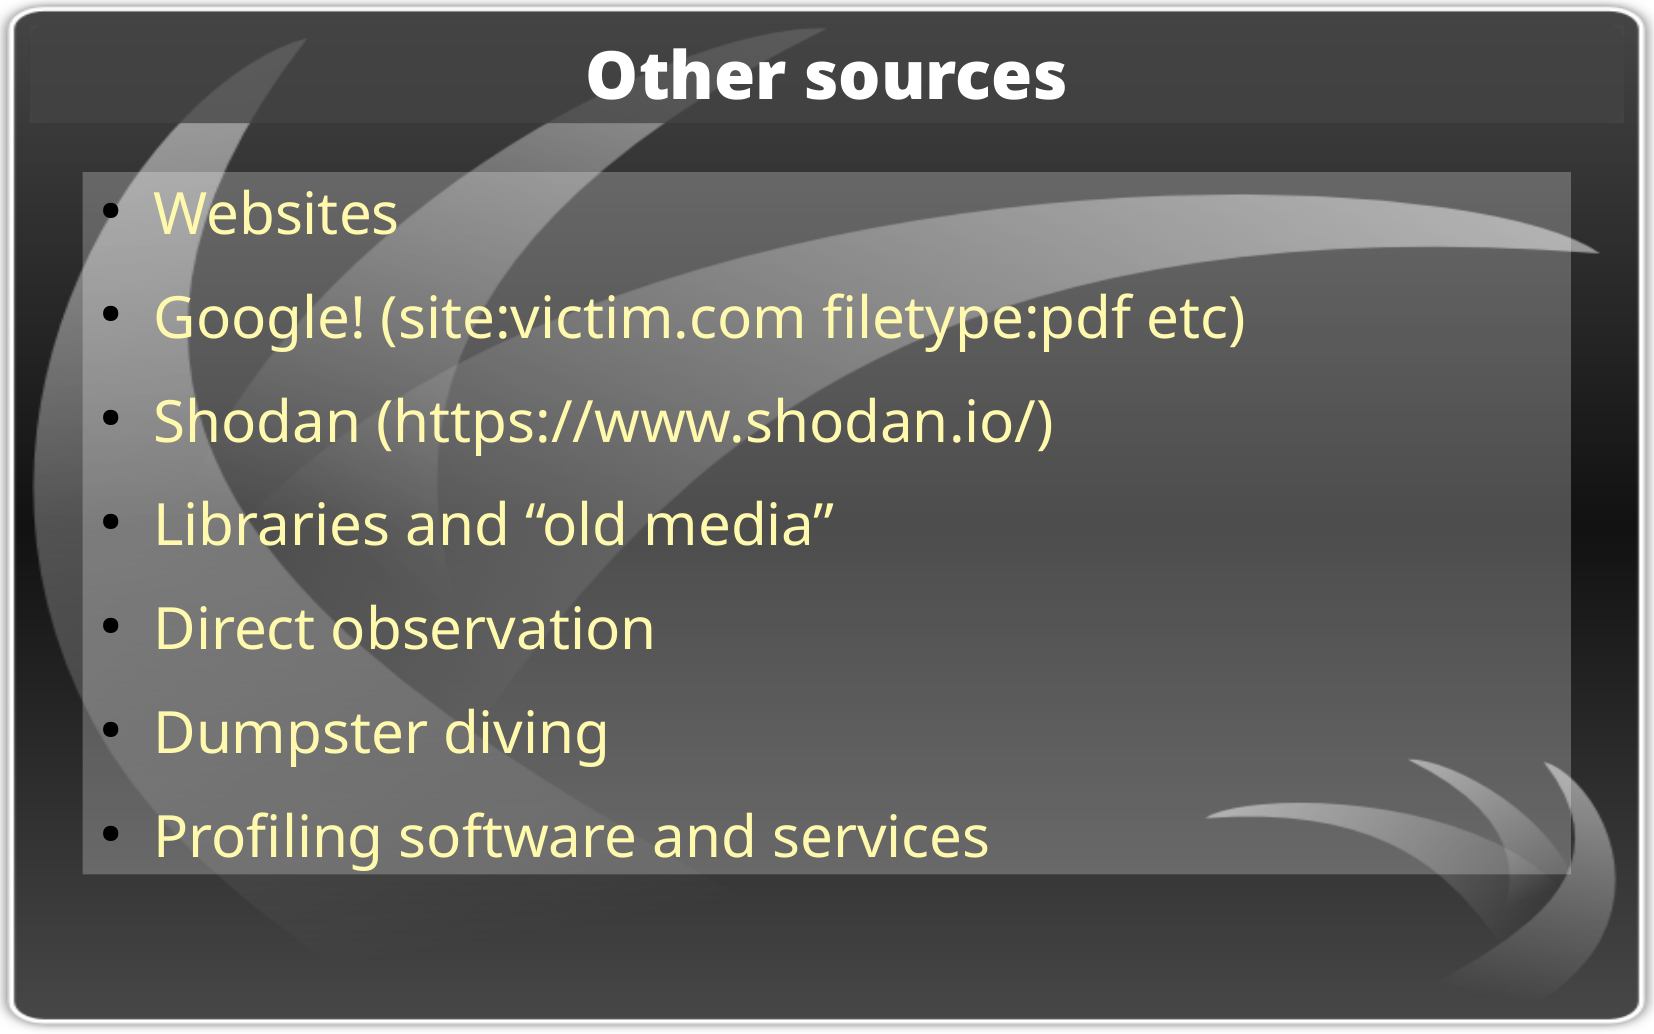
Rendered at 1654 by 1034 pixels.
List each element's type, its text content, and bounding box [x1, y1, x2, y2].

picture [0, 0, 1654, 1034]
title Other sources [29, 24, 1625, 124]
list Websites Google! (site:victim.com filetype:pdf etc) Shodan (https://www.shodan.io/) Libraries and “old media” Direct observation Dumpster diving Profiling software and services [82, 172, 1571, 794]
